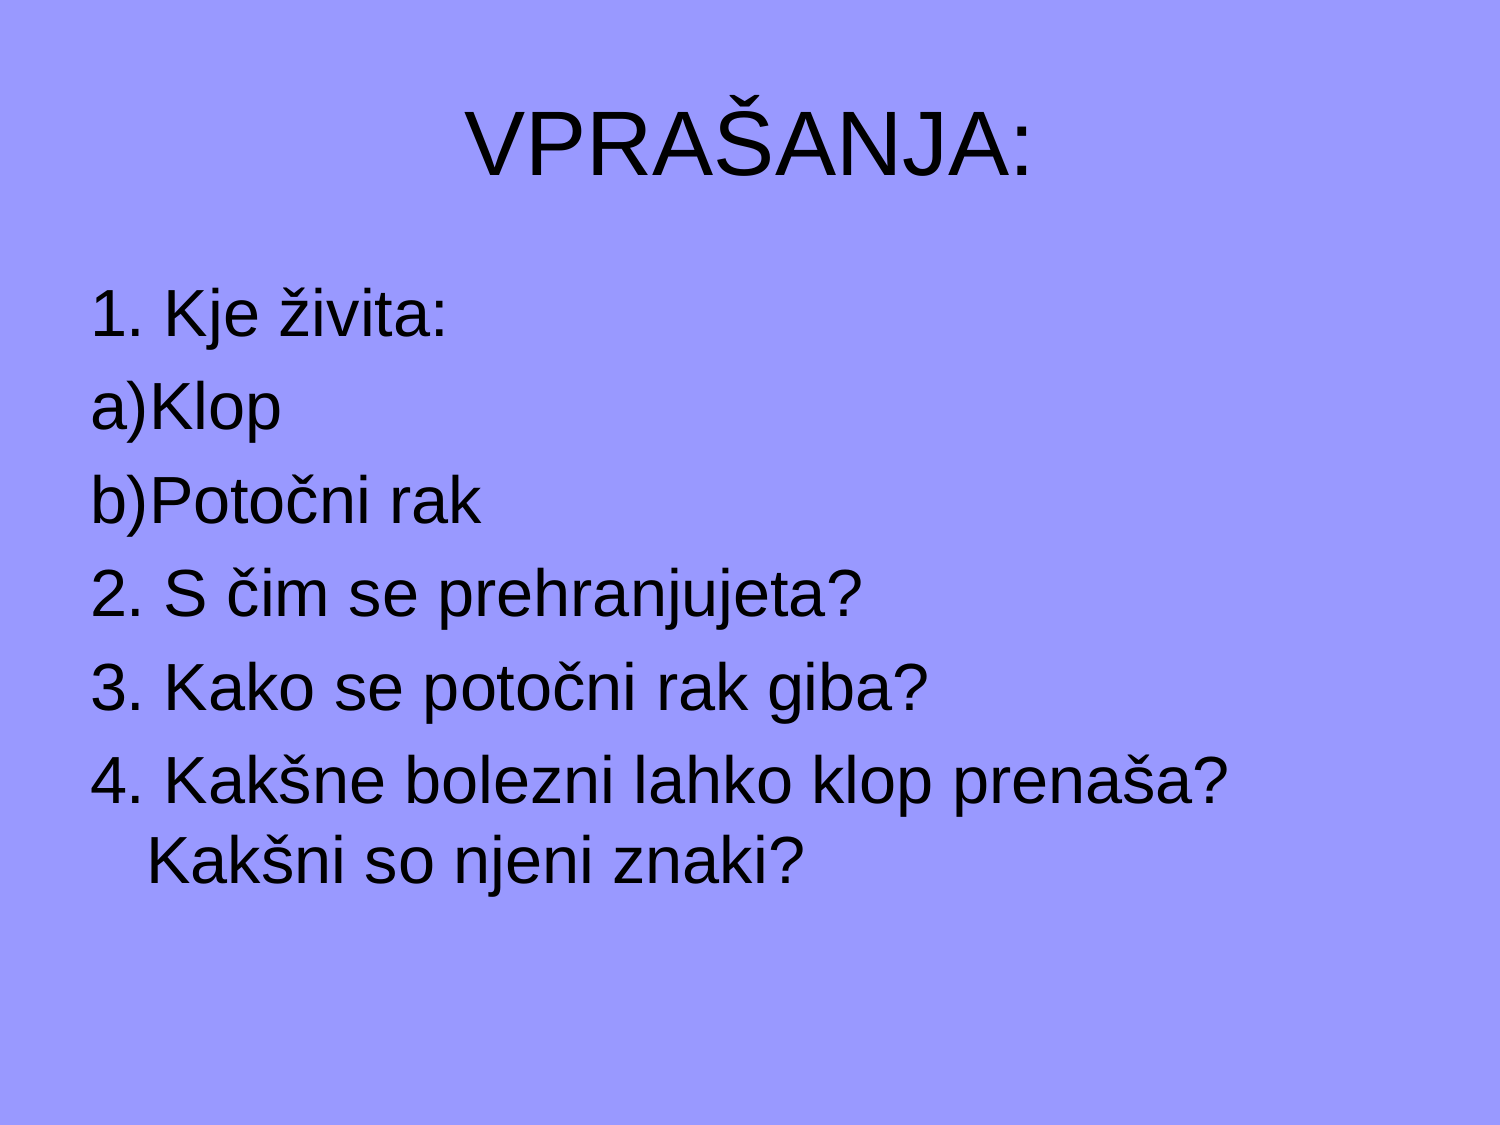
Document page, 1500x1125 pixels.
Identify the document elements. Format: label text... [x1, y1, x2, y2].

list 1. Kje živita: a)Klop b)Potočni rak 2. S čim se prehranjujeta? 3. Kako se potočni rak giba? 4. Kakšne bolezni lahko klop prenaša?Kakšni so njeni znaki? [75, 262, 1425, 1005]
title VPRAŠANJA: [75, 45, 1425, 233]
